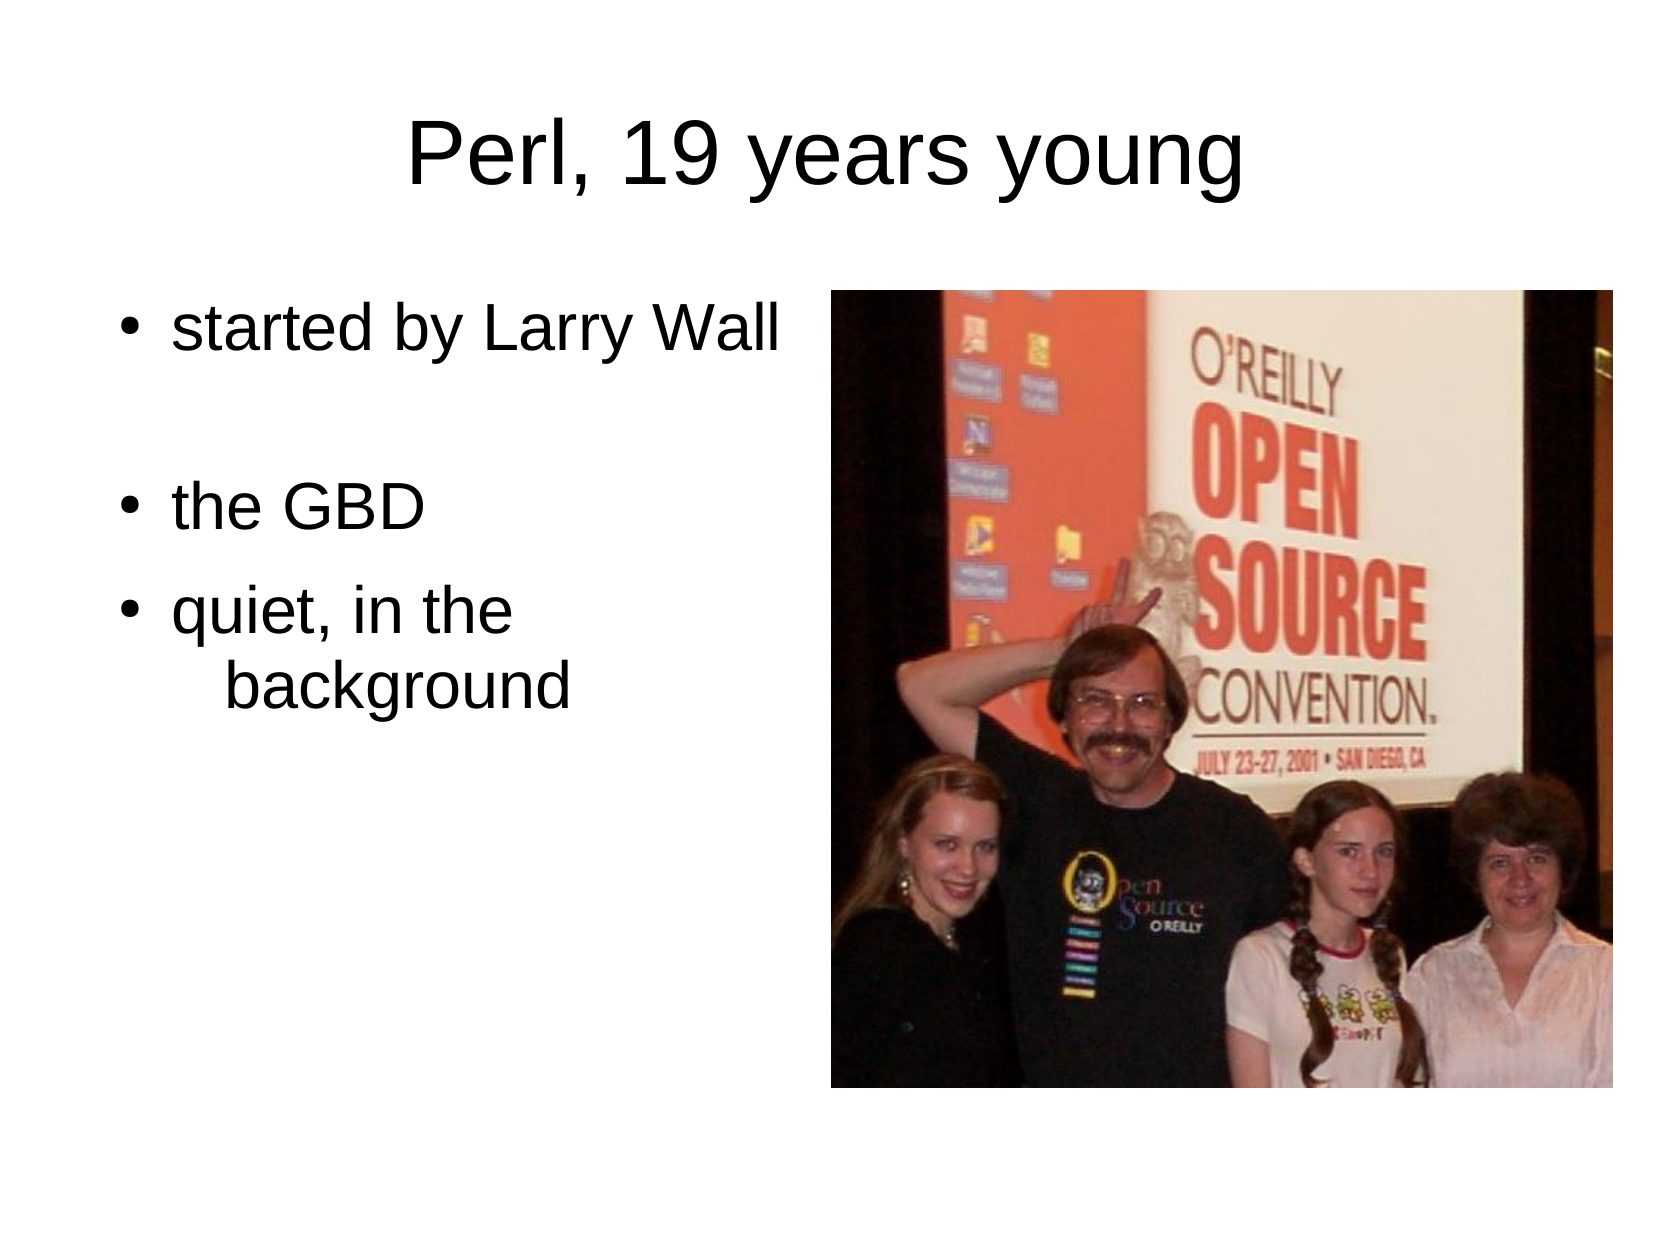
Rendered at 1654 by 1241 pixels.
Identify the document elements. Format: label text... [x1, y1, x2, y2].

picture [831, 290, 1613, 1088]
title Perl, 19 years young [82, 49, 1571, 257]
list started by Larry Wall the GBD quiet, in the background [82, 290, 809, 1109]
